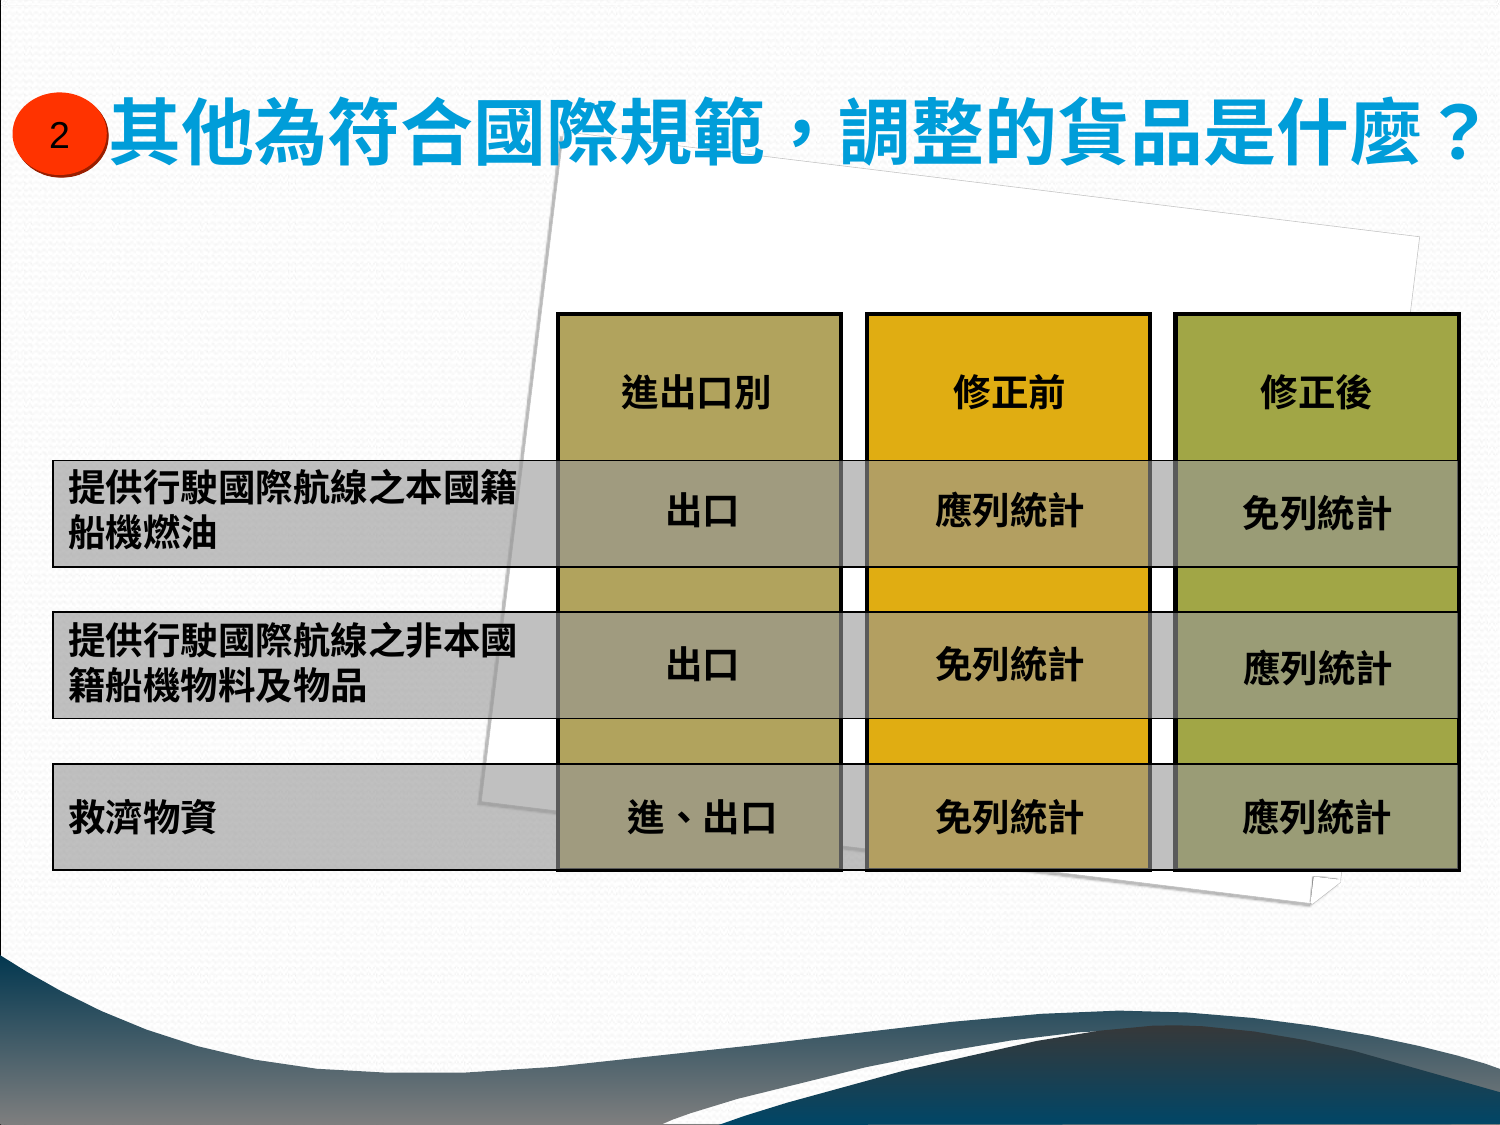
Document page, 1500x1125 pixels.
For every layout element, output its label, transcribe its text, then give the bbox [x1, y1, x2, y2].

text_box 應列統計 [1175, 786, 1459, 847]
text_box 應列統計 [1176, 637, 1460, 698]
text_box 應列統計 [868, 479, 1152, 540]
text_box 免列統計 [1176, 482, 1460, 543]
text_box 救濟物資 [53, 786, 561, 847]
text_box 提供行駛國際航線之非本國籍船機物料及物品 [53, 609, 562, 715]
text_box [53, 314, 1459, 870]
text_box 出口 [561, 633, 845, 694]
text_box 提供行駛國際航線之本國籍船機燃油 [53, 455, 562, 562]
text_box 修正後 [1175, 361, 1459, 422]
text_box 修正前 [868, 361, 1152, 422]
text_box 免列統計 [868, 633, 1152, 694]
text_box 出口 [561, 479, 845, 540]
text_box 2 [12, 92, 107, 175]
text_box 進、出口 [561, 786, 845, 847]
text_box 進出口別 [561, 361, 833, 422]
text_box 免列統計 [868, 786, 1152, 847]
title 其他為符合國際規範，調整的貨品是什麼？ [108, 66, 1500, 175]
text_box [1175, 314, 1459, 361]
